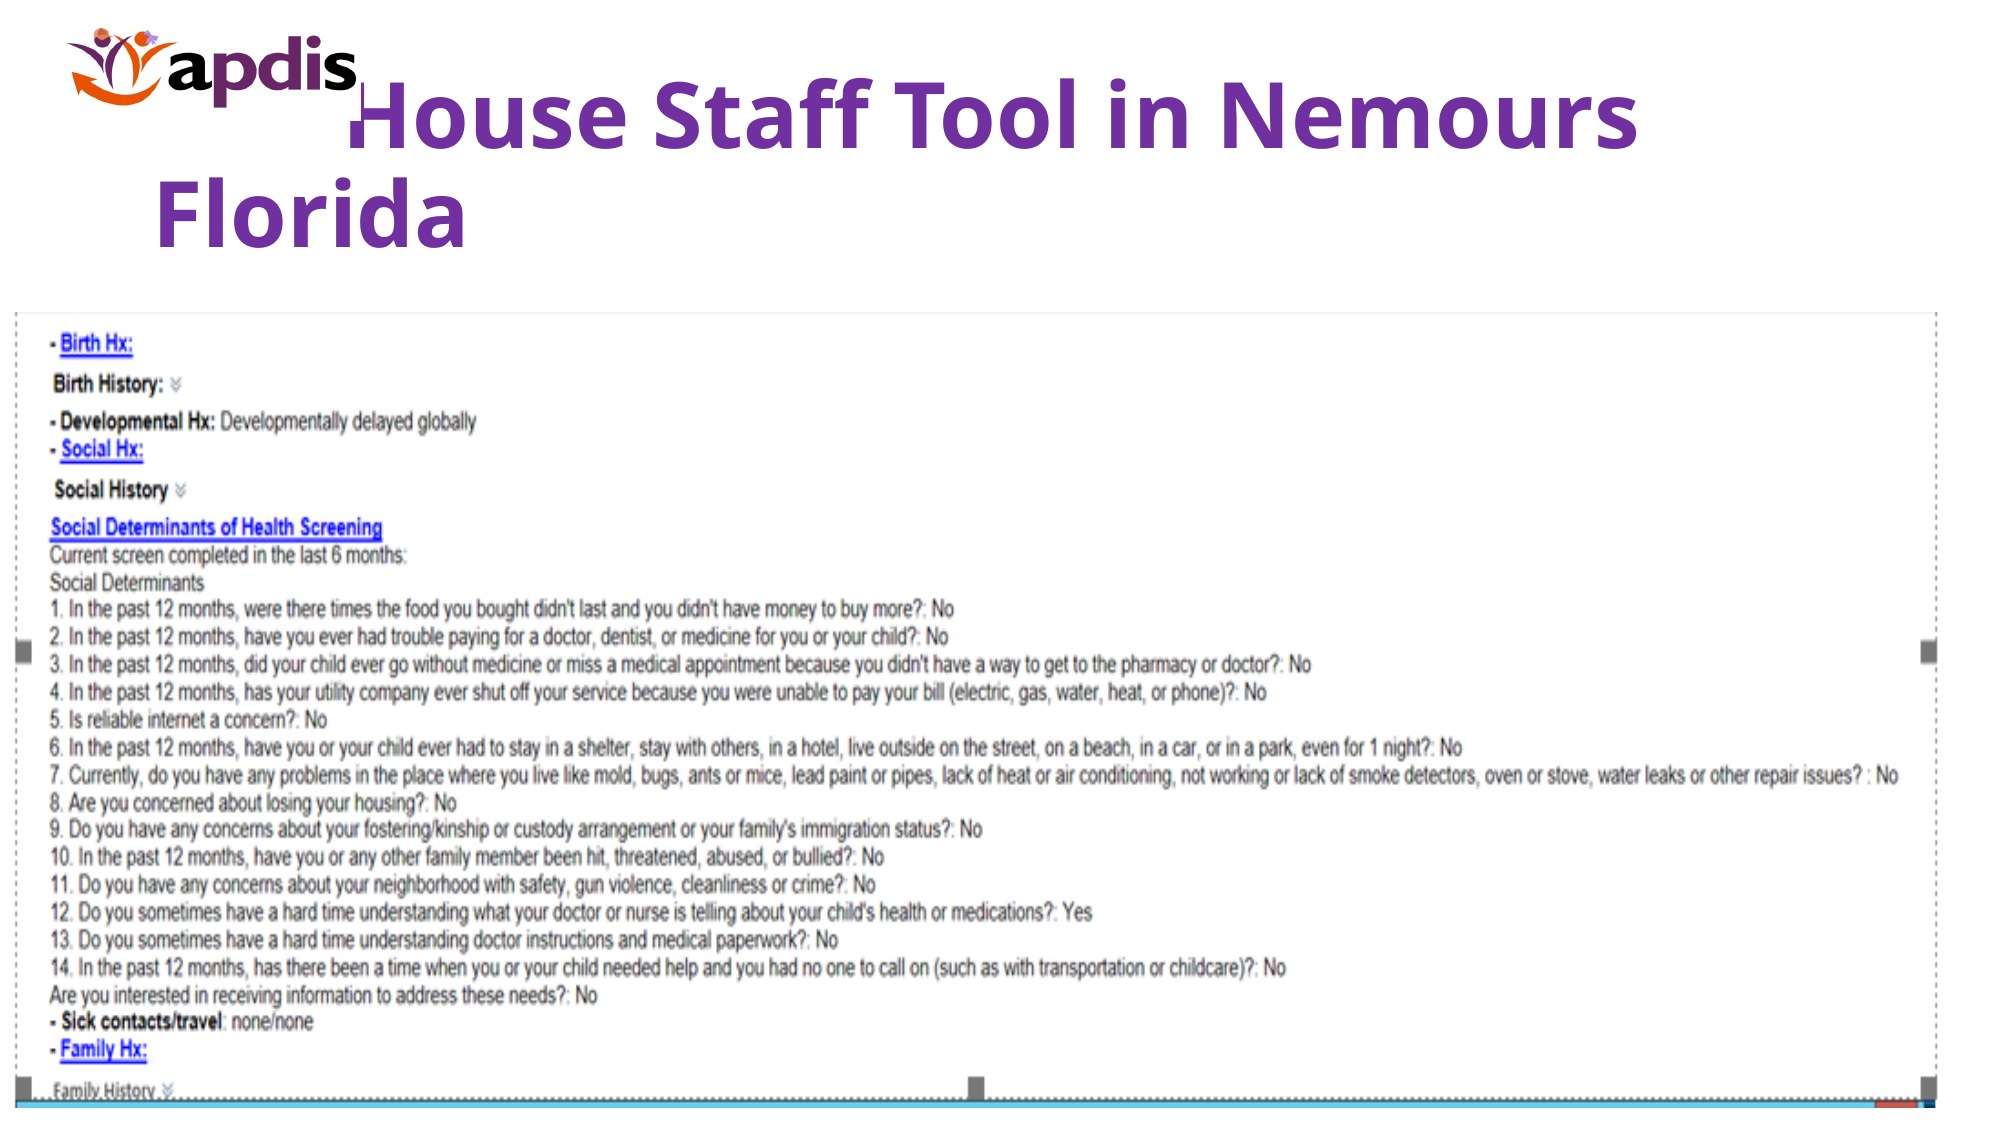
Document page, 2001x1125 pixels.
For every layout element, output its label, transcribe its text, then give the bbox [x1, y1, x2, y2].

picture [12, 312, 1963, 1108]
title House Staff Tool in Nemours Florida [137, 59, 1863, 278]
picture [48, 12, 361, 121]
